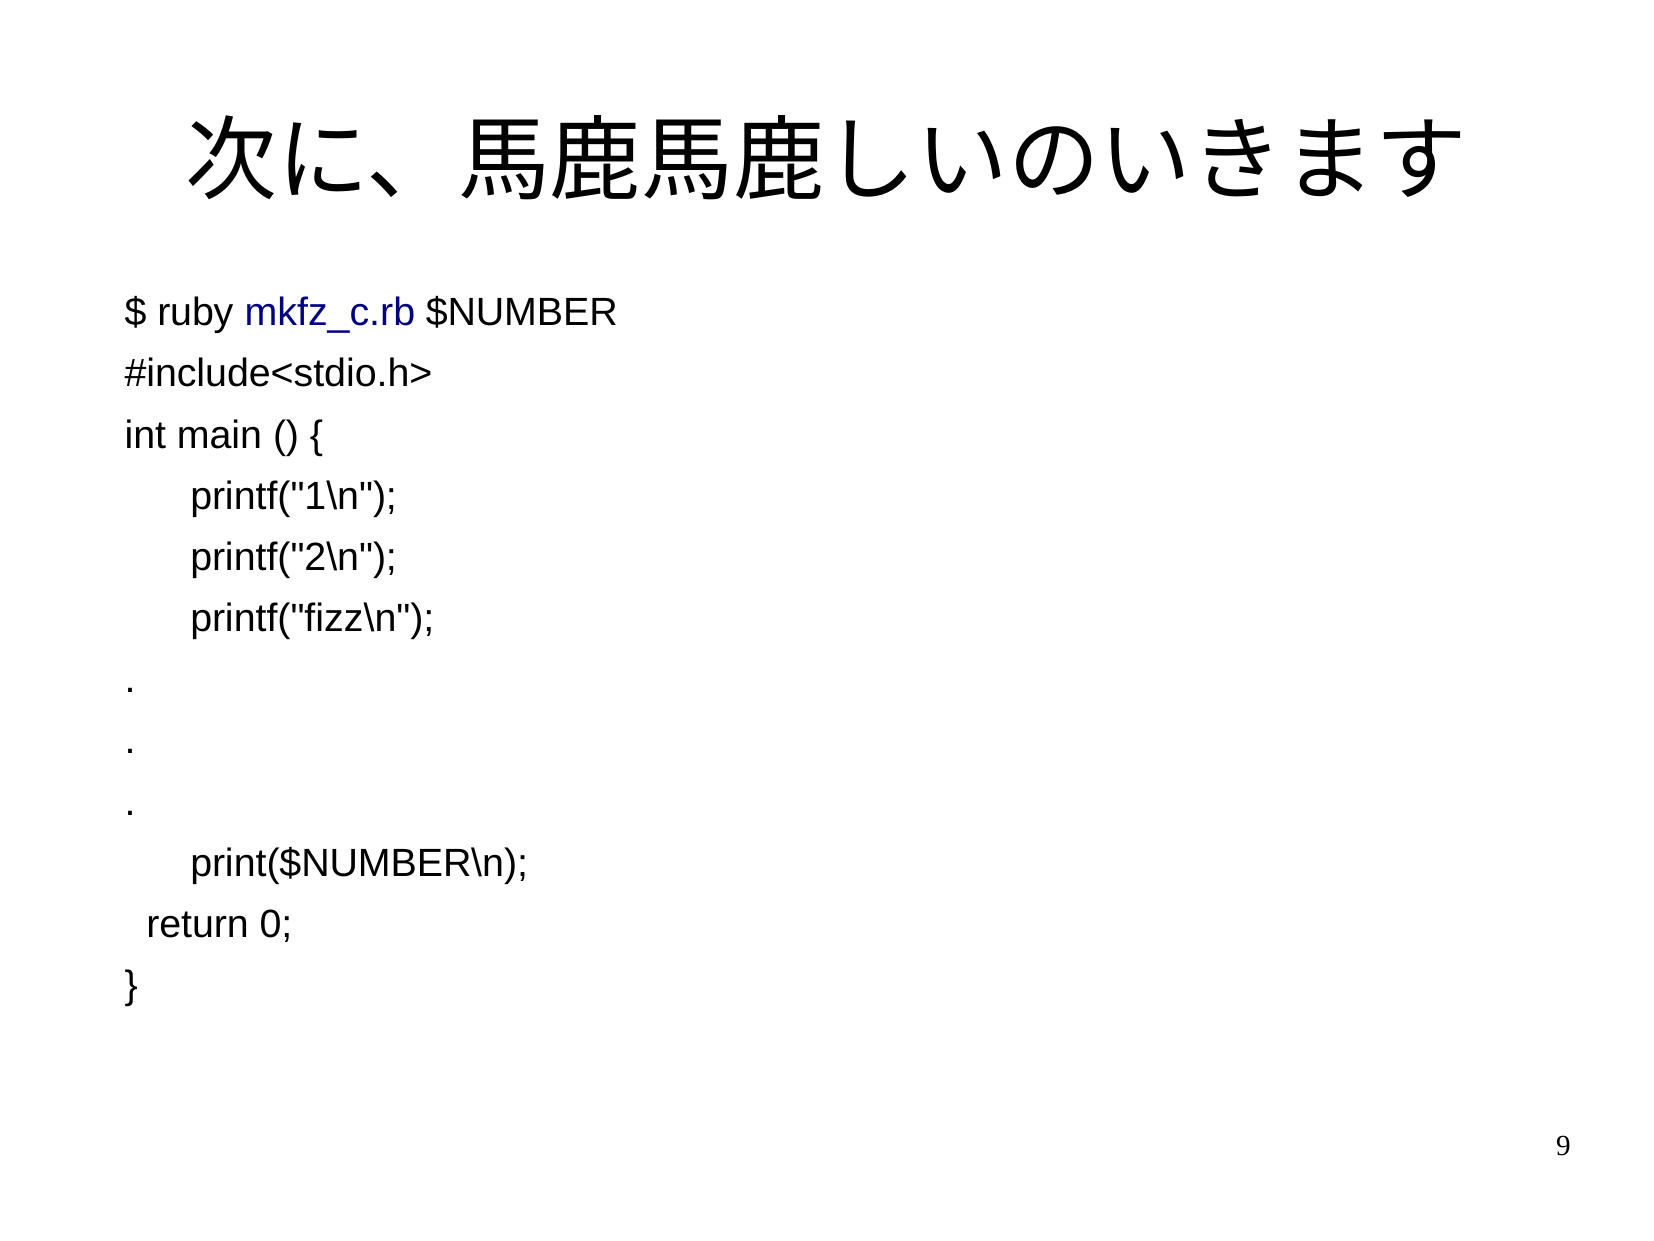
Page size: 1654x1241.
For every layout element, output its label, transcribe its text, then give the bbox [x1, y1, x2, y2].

list $ ruby mkfz_c.rb $NUMBER #include<stdio.h> int main () { printf("1\n"); printf("2\n"); printf("fizz\n"); . . . print($NUMBER\n); return 0; } [82, 290, 1571, 1010]
title 次に、馬鹿馬鹿しいのいきます [82, 49, 1571, 257]
